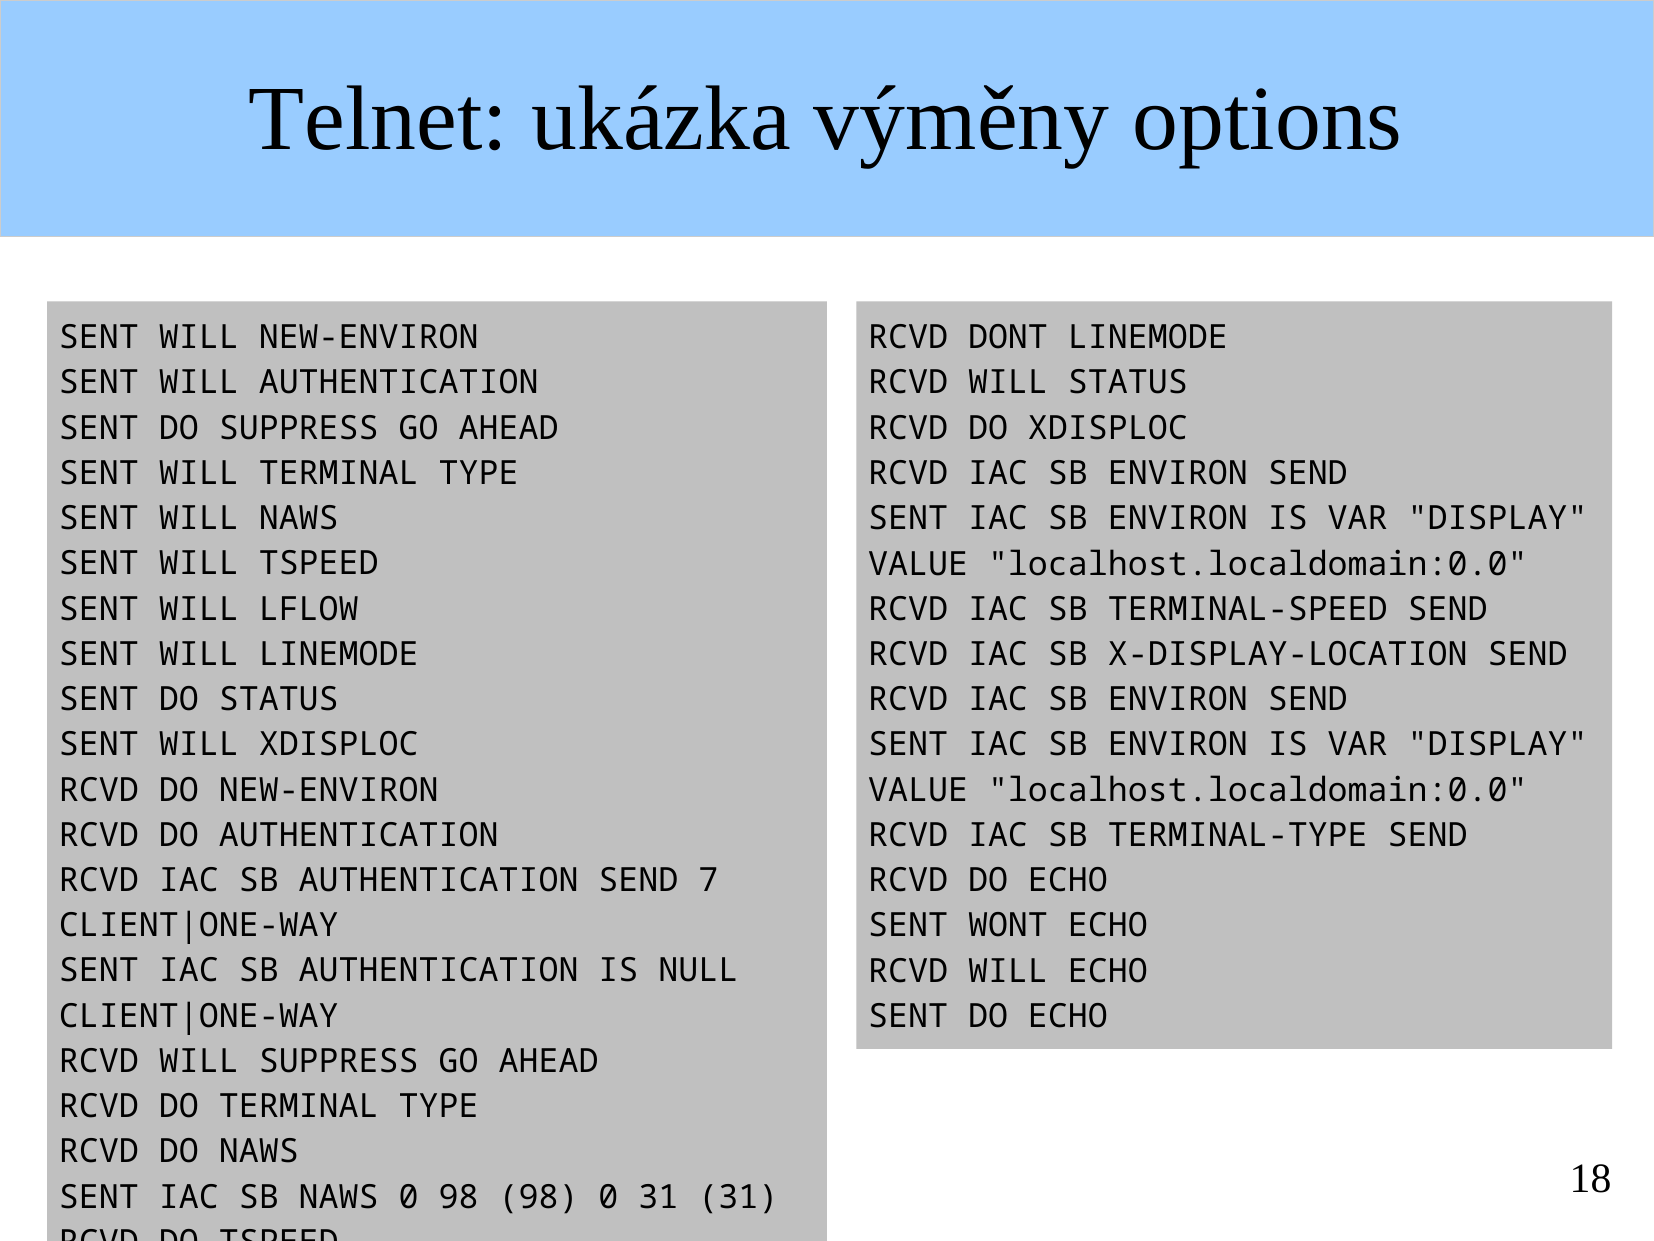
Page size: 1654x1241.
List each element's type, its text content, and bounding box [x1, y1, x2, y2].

text_box RCVD DONT LINEMODE RCVD WILL STATUS RCVD DO XDISPLOC RCVD IAC SB ENVIRON SEND SENT IAC SB ENVIRON IS VAR "DISPLAY" VALUE "localhost.localdomain:0.0" RCVD IAC SB TERMINAL-SPEED SEND RCVD IAC SB X-DISPLAY-LOCATION SEND RCVD IAC SB ENVIRON SEND SENT IAC SB ENVIRON IS VAR "DISPLAY" VALUE "localhost.localdomain:0.0" RCVD IAC SB TERMINAL-TYPE SEND RCVD DO ECHO SENT WONT ECHO RCVD WILL ECHO SENT DO ECHO [856, 301, 1613, 945]
text_box SENT WILL NEW-ENVIRON SENT WILL AUTHENTICATION SENT DO SUPPRESS GO AHEAD SENT WILL TERMINAL TYPE SENT WILL NAWS SENT WILL TSPEED SENT WILL LFLOW SENT WILL LINEMODE SENT DO STATUS SENT WILL XDISPLOC RCVD DO NEW-ENVIRON RCVD DO AUTHENTICATION RCVD IAC SB AUTHENTICATION SEND 7 CLIENT|ONE-WAY SENT IAC SB AUTHENTICATION IS NULL CLIENT|ONE-WAY RCVD WILL SUPPRESS GO AHEAD RCVD DO TERMINAL TYPE RCVD DO NAWS SENT IAC SB NAWS 0 98 (98) 0 31 (31) RCVD DO TSPEED RCVD DO LFLOW [47, 301, 827, 1178]
title Telnet: ukázka výměny options [0, 0, 1654, 237]
